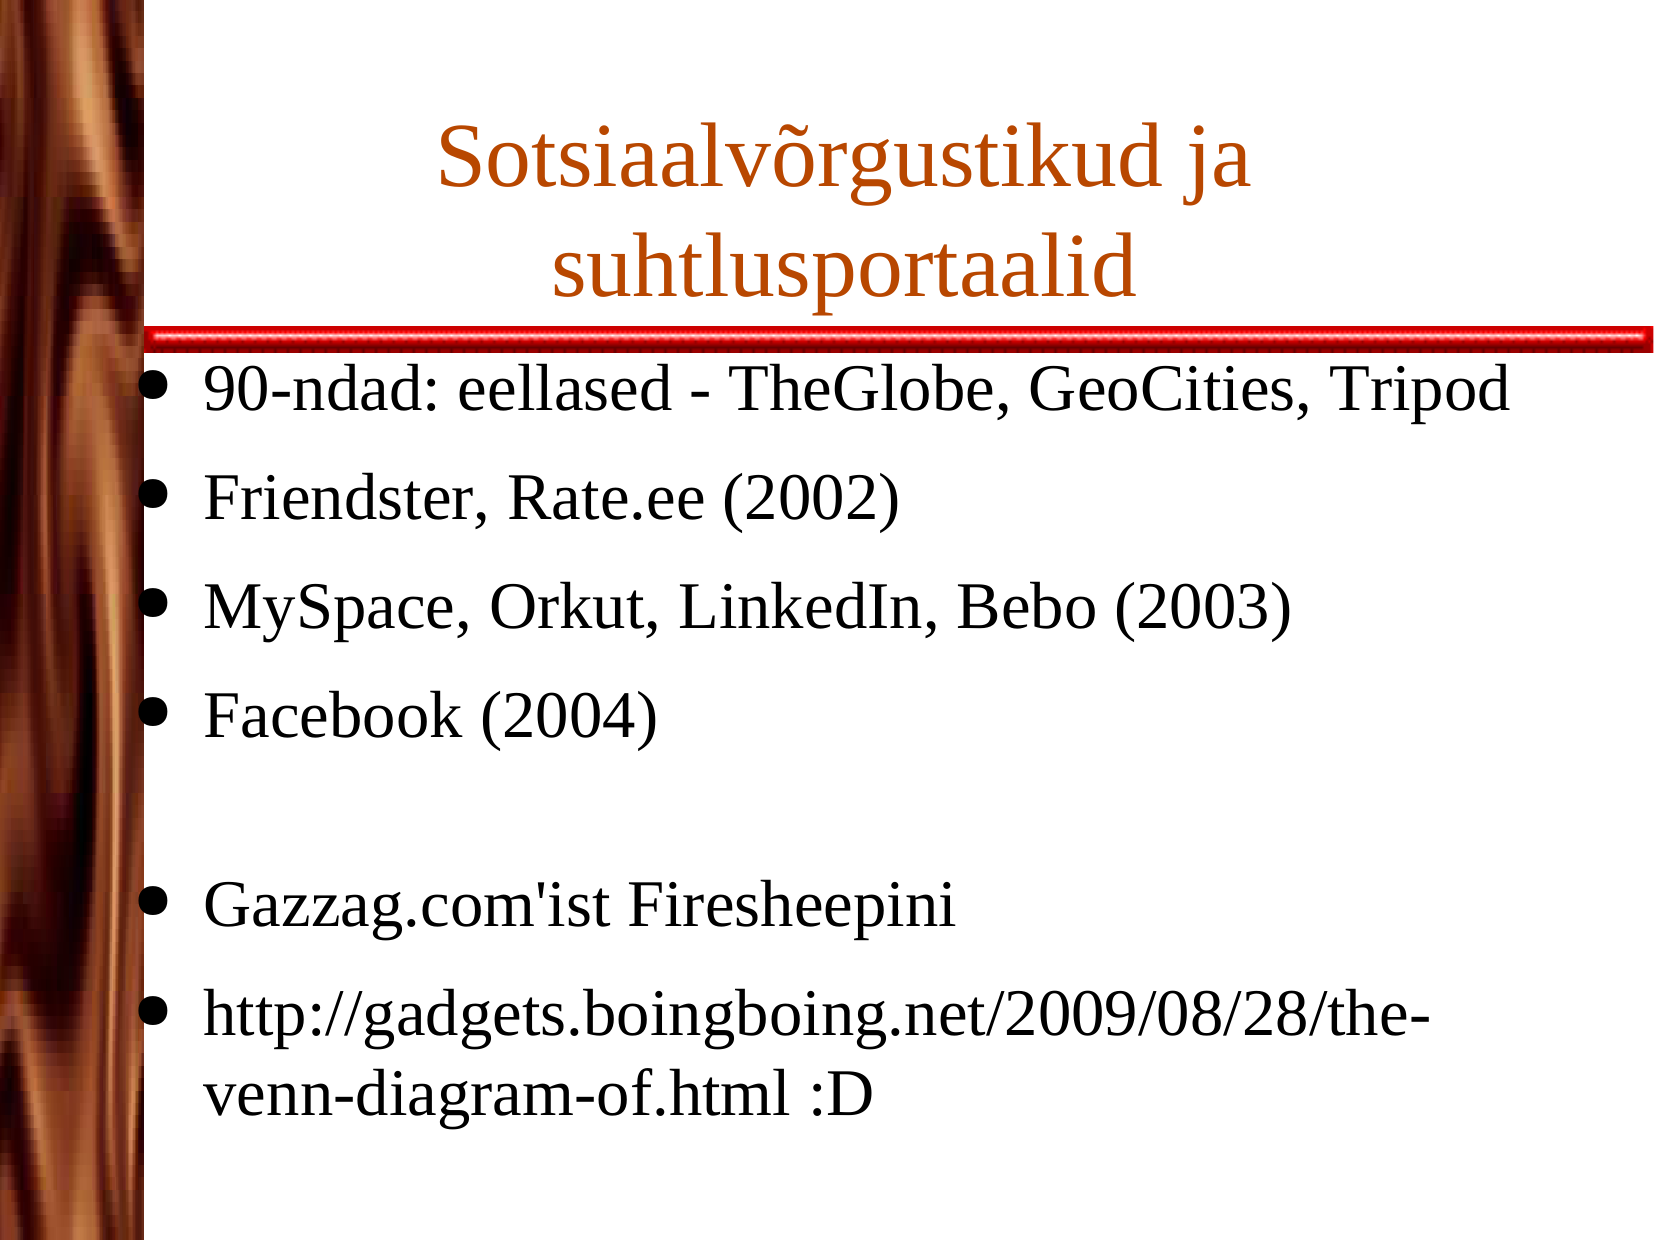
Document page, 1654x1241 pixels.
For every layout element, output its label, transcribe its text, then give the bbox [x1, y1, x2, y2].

list 90-ndad: eellased - TheGlobe, GeoCities, Tripod Friendster, Rate.ee (2002) MySpace, Orkut, LinkedIn, Bebo (2003) Facebook (2004) Gazzag.com'ist Firesheepini http://gadgets.boingboing.net/2009/08/28/the-venn-diagram-of.html :D [121, 344, 1533, 1164]
picture [0, 0, 1654, 1240]
title Sotsiaalvõrgustikud ja suhtlusportaalid [121, 100, 1533, 313]
